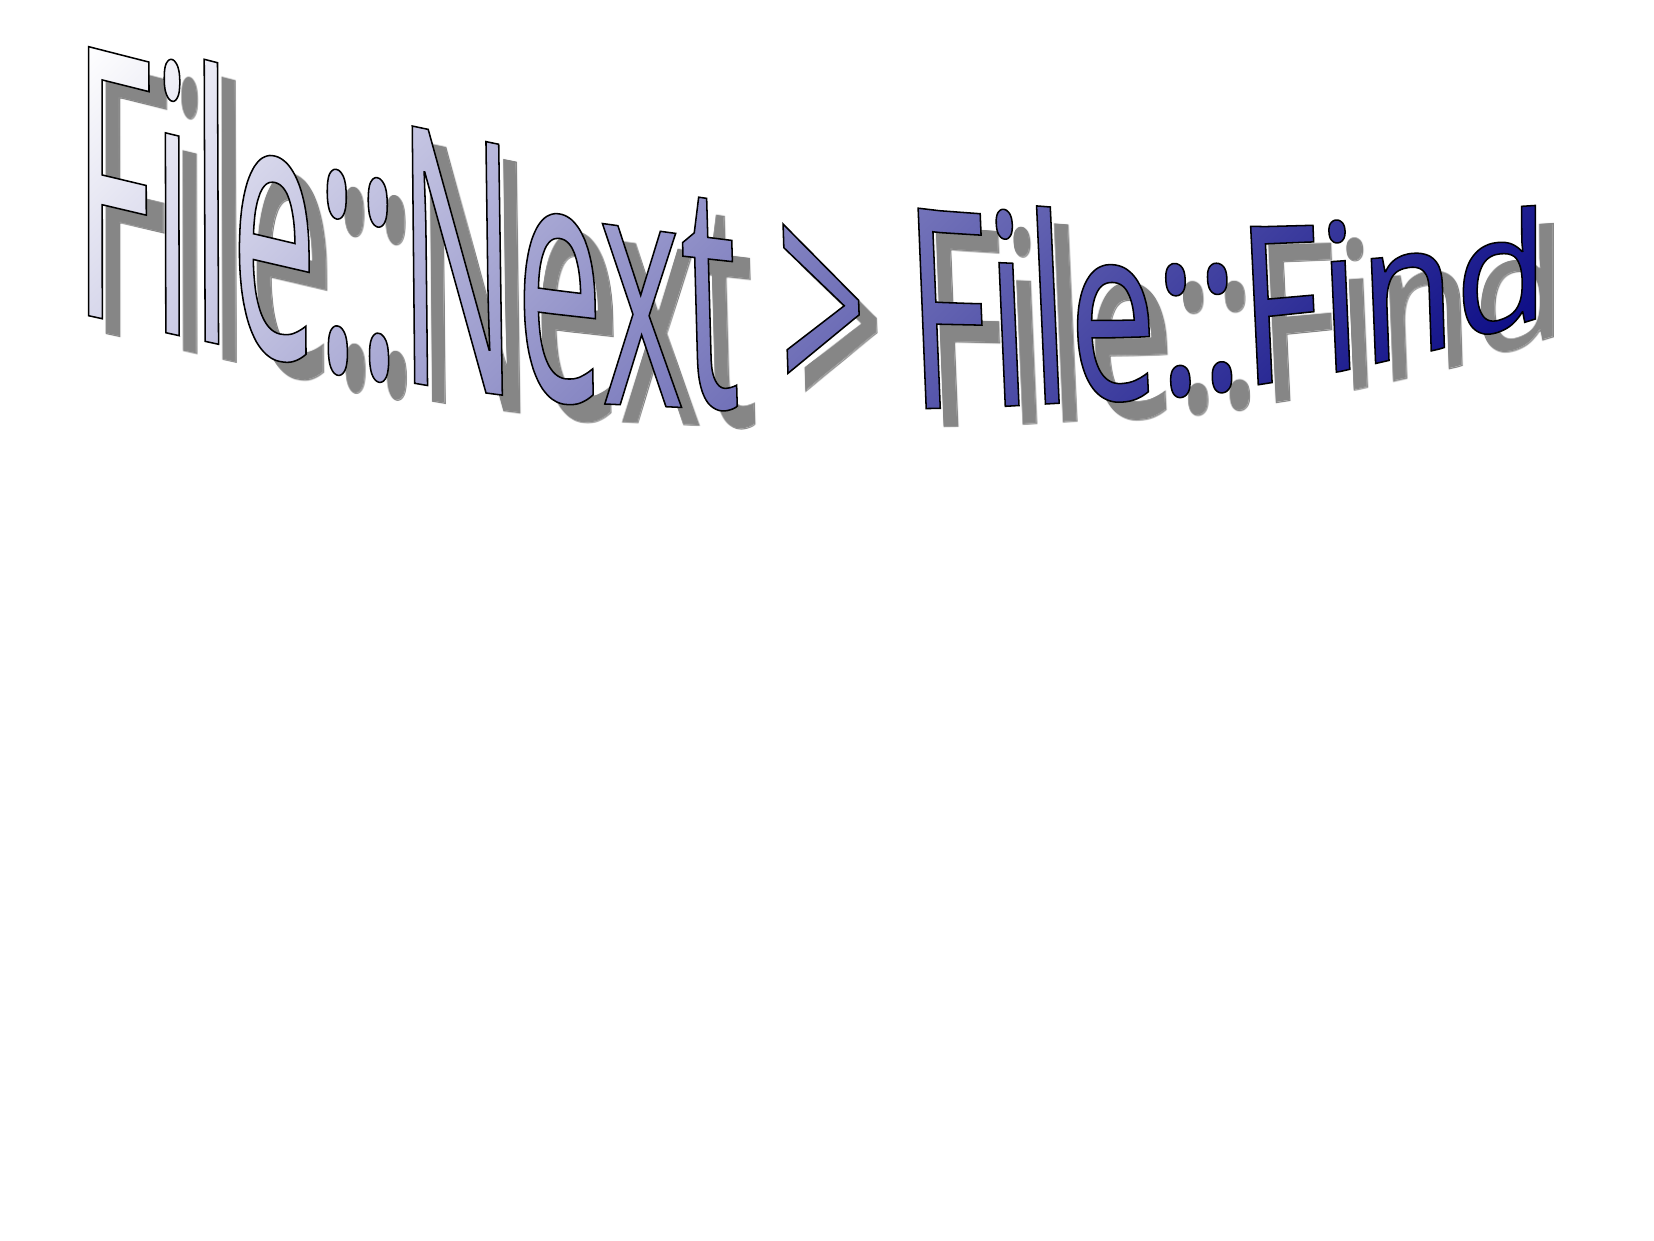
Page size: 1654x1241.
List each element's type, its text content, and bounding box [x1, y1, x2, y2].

text_box File::Next > File::Find [996, 209, 1013, 240]
text_box File::Next > File::Find [918, 208, 982, 409]
text_box File::Next > File::Find [1165, 263, 1186, 296]
text_box File::Next > File::Find [1331, 260, 1350, 373]
text_box File::Next > File::Find [999, 262, 1019, 407]
text_box File::Next > File::Find [412, 126, 503, 396]
text_box File::Next > File::Find [1250, 225, 1314, 385]
text_box File::Next > File::Find [682, 197, 738, 411]
text_box File::Next > File::Find [1207, 263, 1227, 295]
text_box File::Next > File::Find [1463, 205, 1536, 335]
text_box File::Next > File::Find [783, 224, 860, 374]
text_box File::Next > File::Find [164, 59, 180, 102]
text_box File::Next > File::Find [204, 59, 219, 345]
text_box File::Next > File::Find [1371, 253, 1445, 364]
text_box File::Next > File::Find [239, 155, 310, 363]
text_box File::Next > File::Find [1036, 205, 1060, 404]
text_box File::Next > File::Find [524, 213, 596, 405]
text_box File::Next > File::Find [1170, 365, 1191, 398]
text_box File::Next > File::Find [165, 132, 180, 336]
text_box File::Next > File::Find [602, 223, 682, 408]
text_box File::Next > File::Find [368, 177, 388, 228]
text_box File::Next > File::Find [369, 333, 389, 383]
text_box File::Next > File::Find [88, 46, 149, 319]
text_box File::Next > File::Find [1077, 264, 1150, 403]
text_box File::Next > File::Find [327, 169, 347, 220]
text_box File::Next > File::Find [328, 325, 348, 376]
text_box File::Next > File::Find [1212, 361, 1232, 393]
